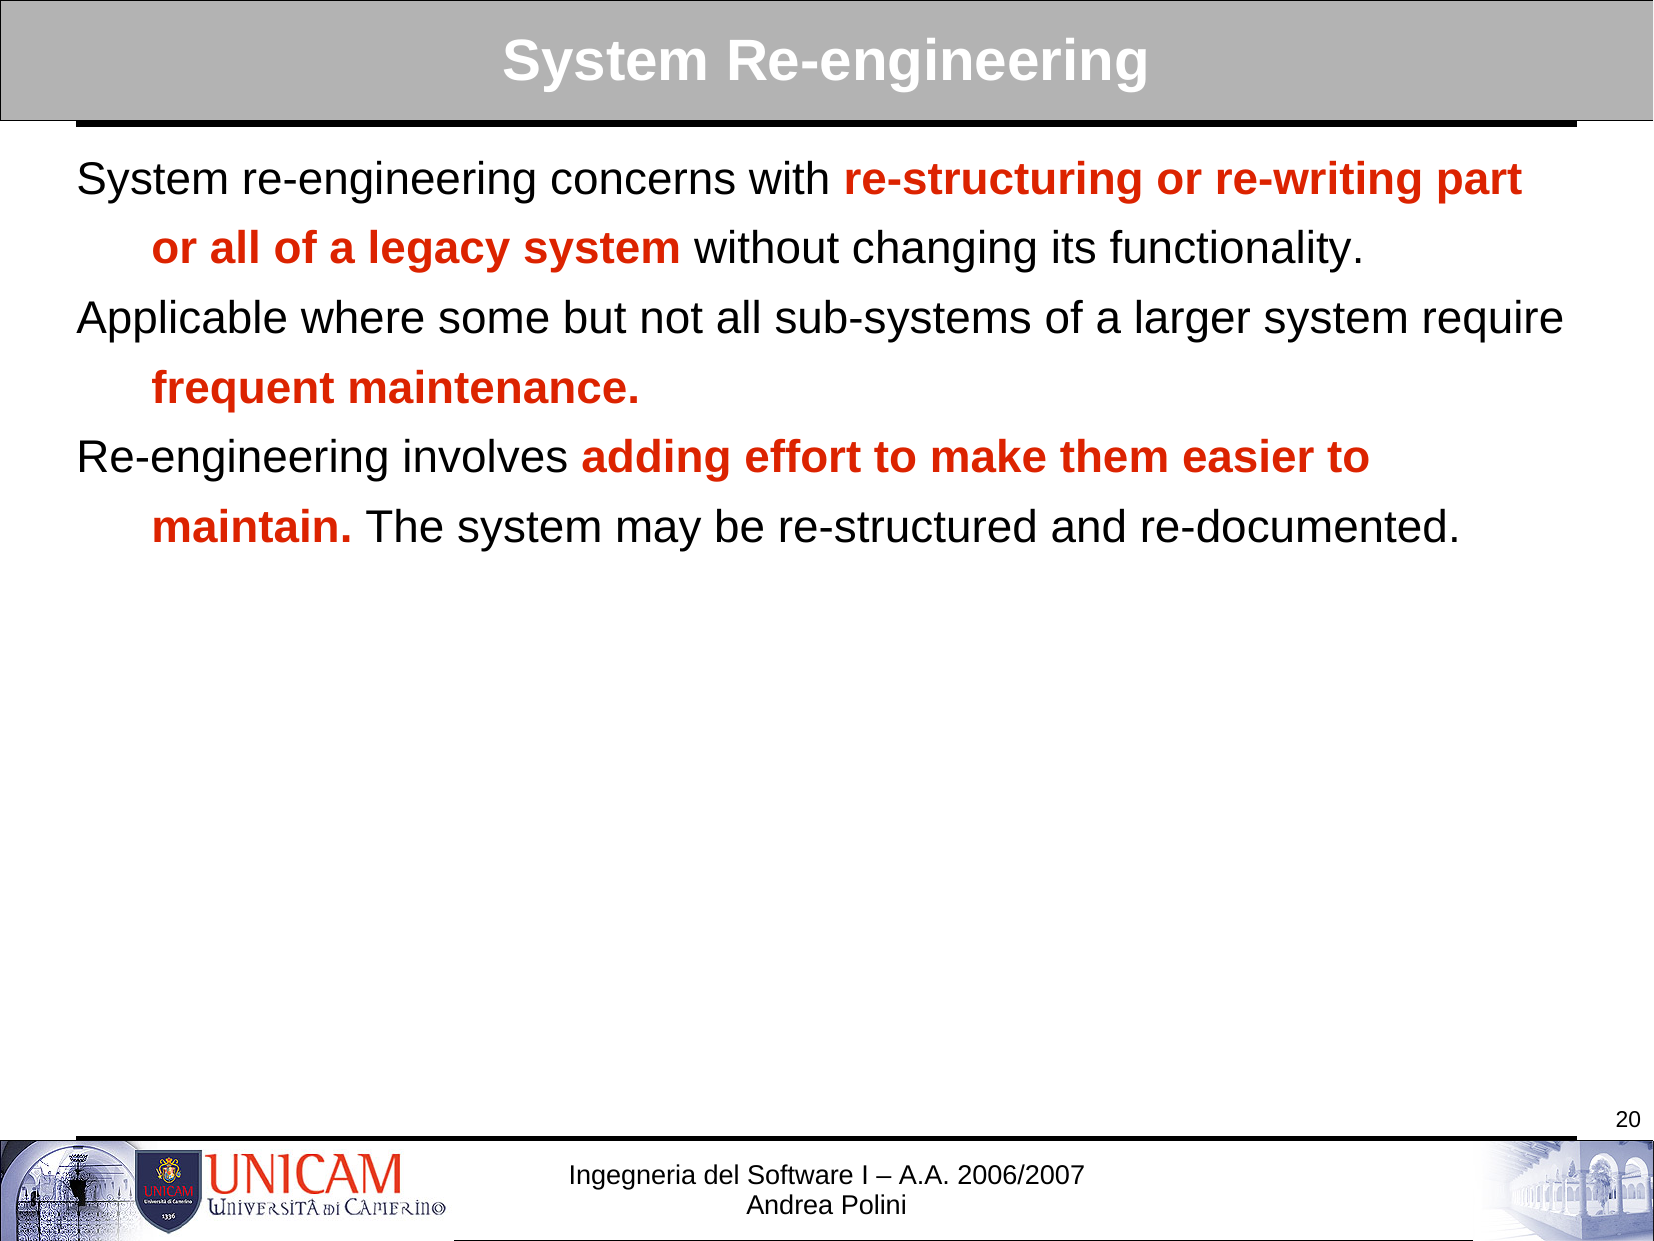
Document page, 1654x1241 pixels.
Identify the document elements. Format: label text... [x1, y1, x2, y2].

picture [0, 1141, 454, 1241]
title System Re-engineering [0, 0, 1653, 121]
picture [1473, 1141, 1654, 1241]
list System re-engineering concerns with re-structuring or re-writing part or all of a legacy system without changing its functionality. Applicable where some but not all sub-systems of a larger system require frequent maintenance. Re-engineering involves adding effort to make them easier to maintain. The system may be re-structured and re-documented. [76, 152, 1577, 677]
